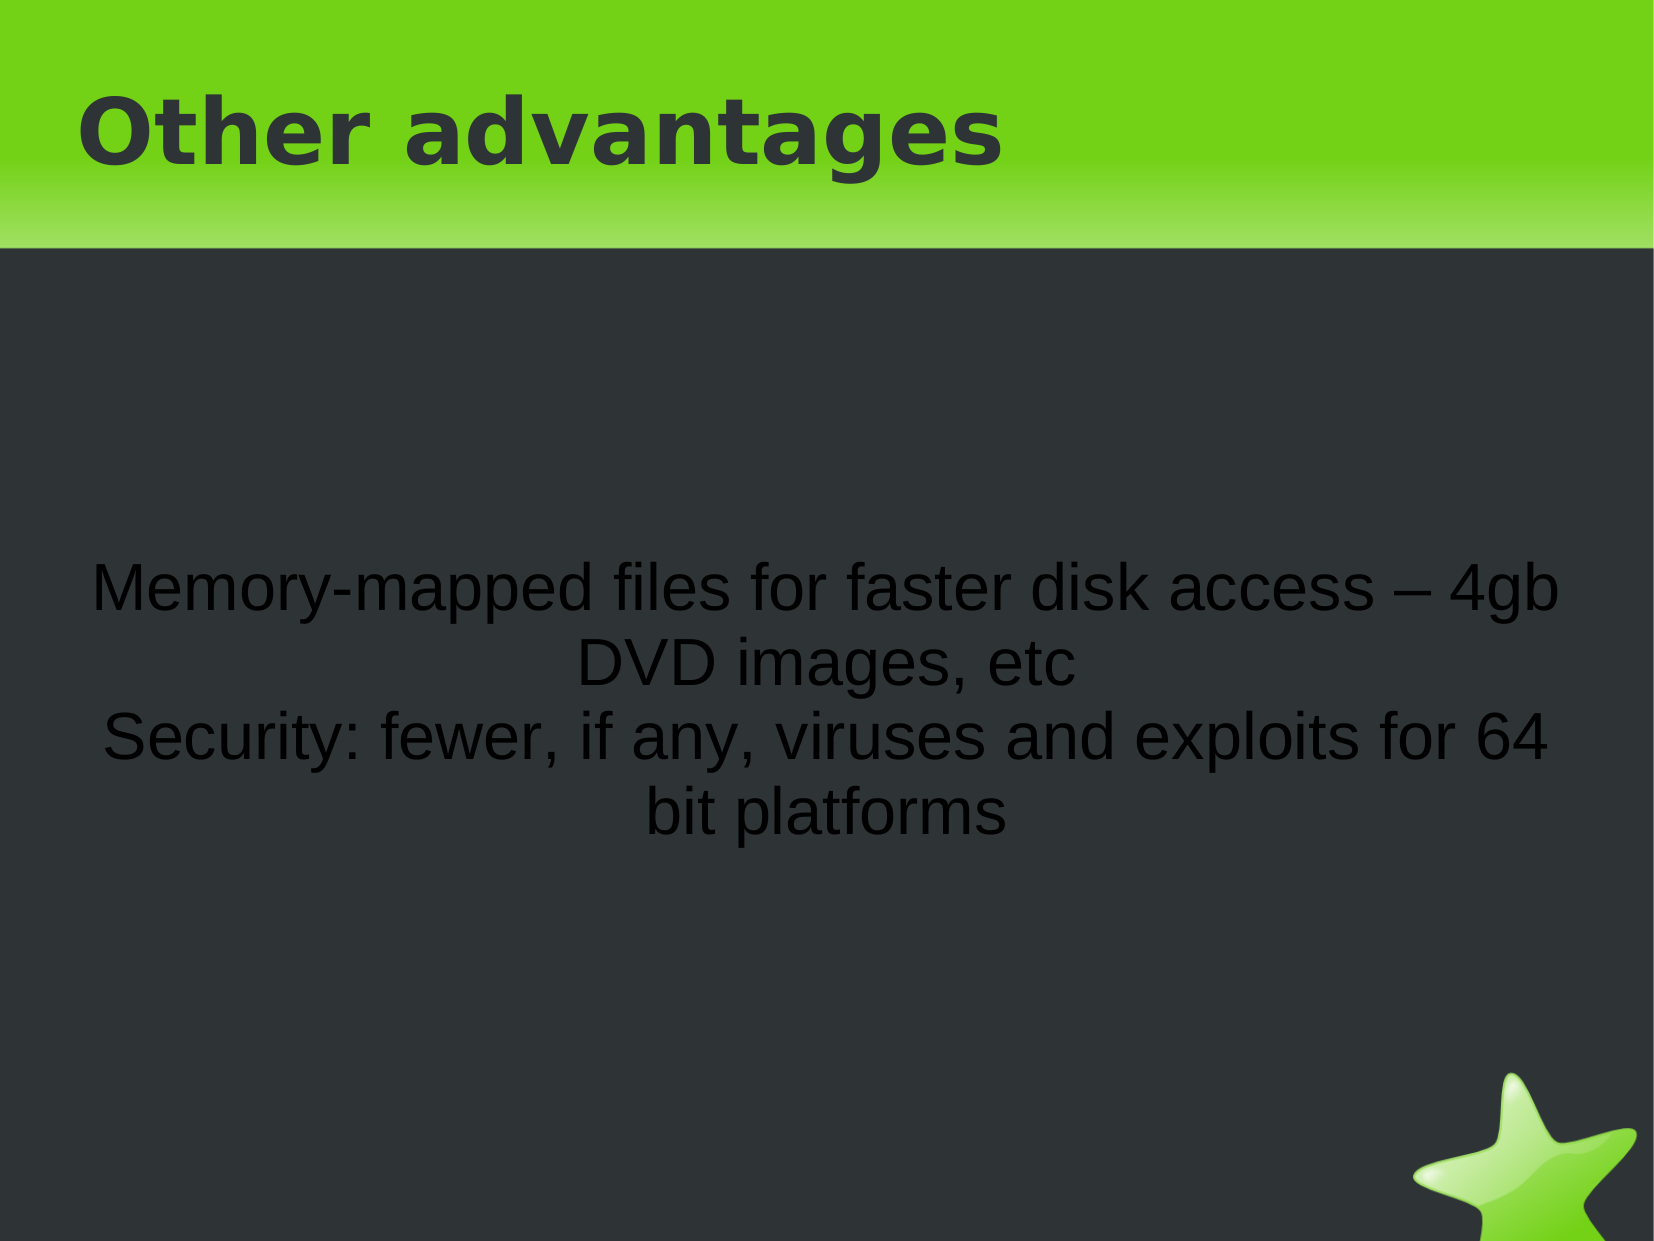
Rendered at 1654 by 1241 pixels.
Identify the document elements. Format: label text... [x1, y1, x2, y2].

title Other advantages [76, 36, 1565, 229]
picture [0, 0, 1654, 1241]
subtitle Memory-mapped files for faster disk access – 4gb DVD images, etc Security: fewer, if any, viruses and exploits for 64 bit platforms [82, 297, 1571, 1102]
